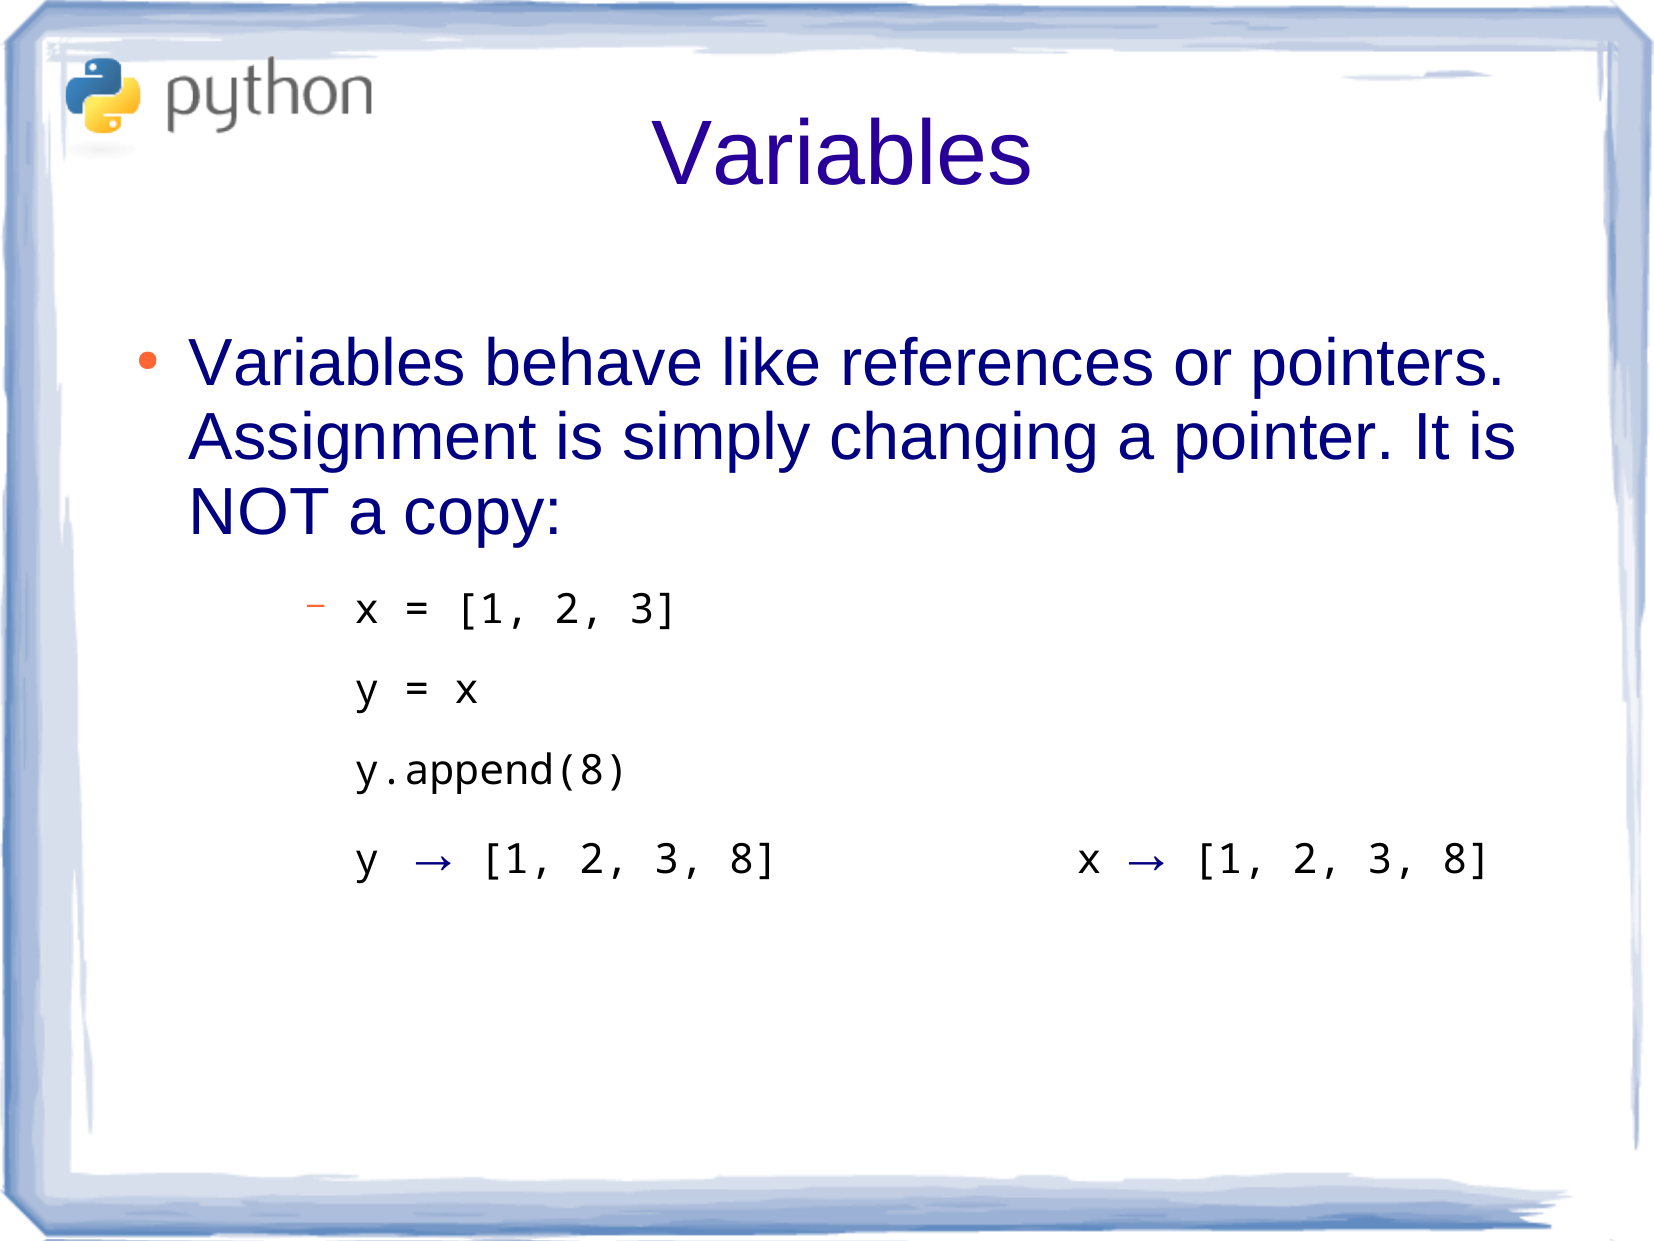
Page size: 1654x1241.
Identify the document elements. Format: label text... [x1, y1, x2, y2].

title Variables [82, 49, 1571, 257]
picture [0, 0, 1654, 1241]
list Variables behave like references or pointers. Assignment is simply changing a pointer. It is NOT a copy: x = [1, 2, 3] y = x y.append(8) y → [1, 2, 3, 8] x → [1, 2, 3, 8] [118, 324, 1571, 990]
